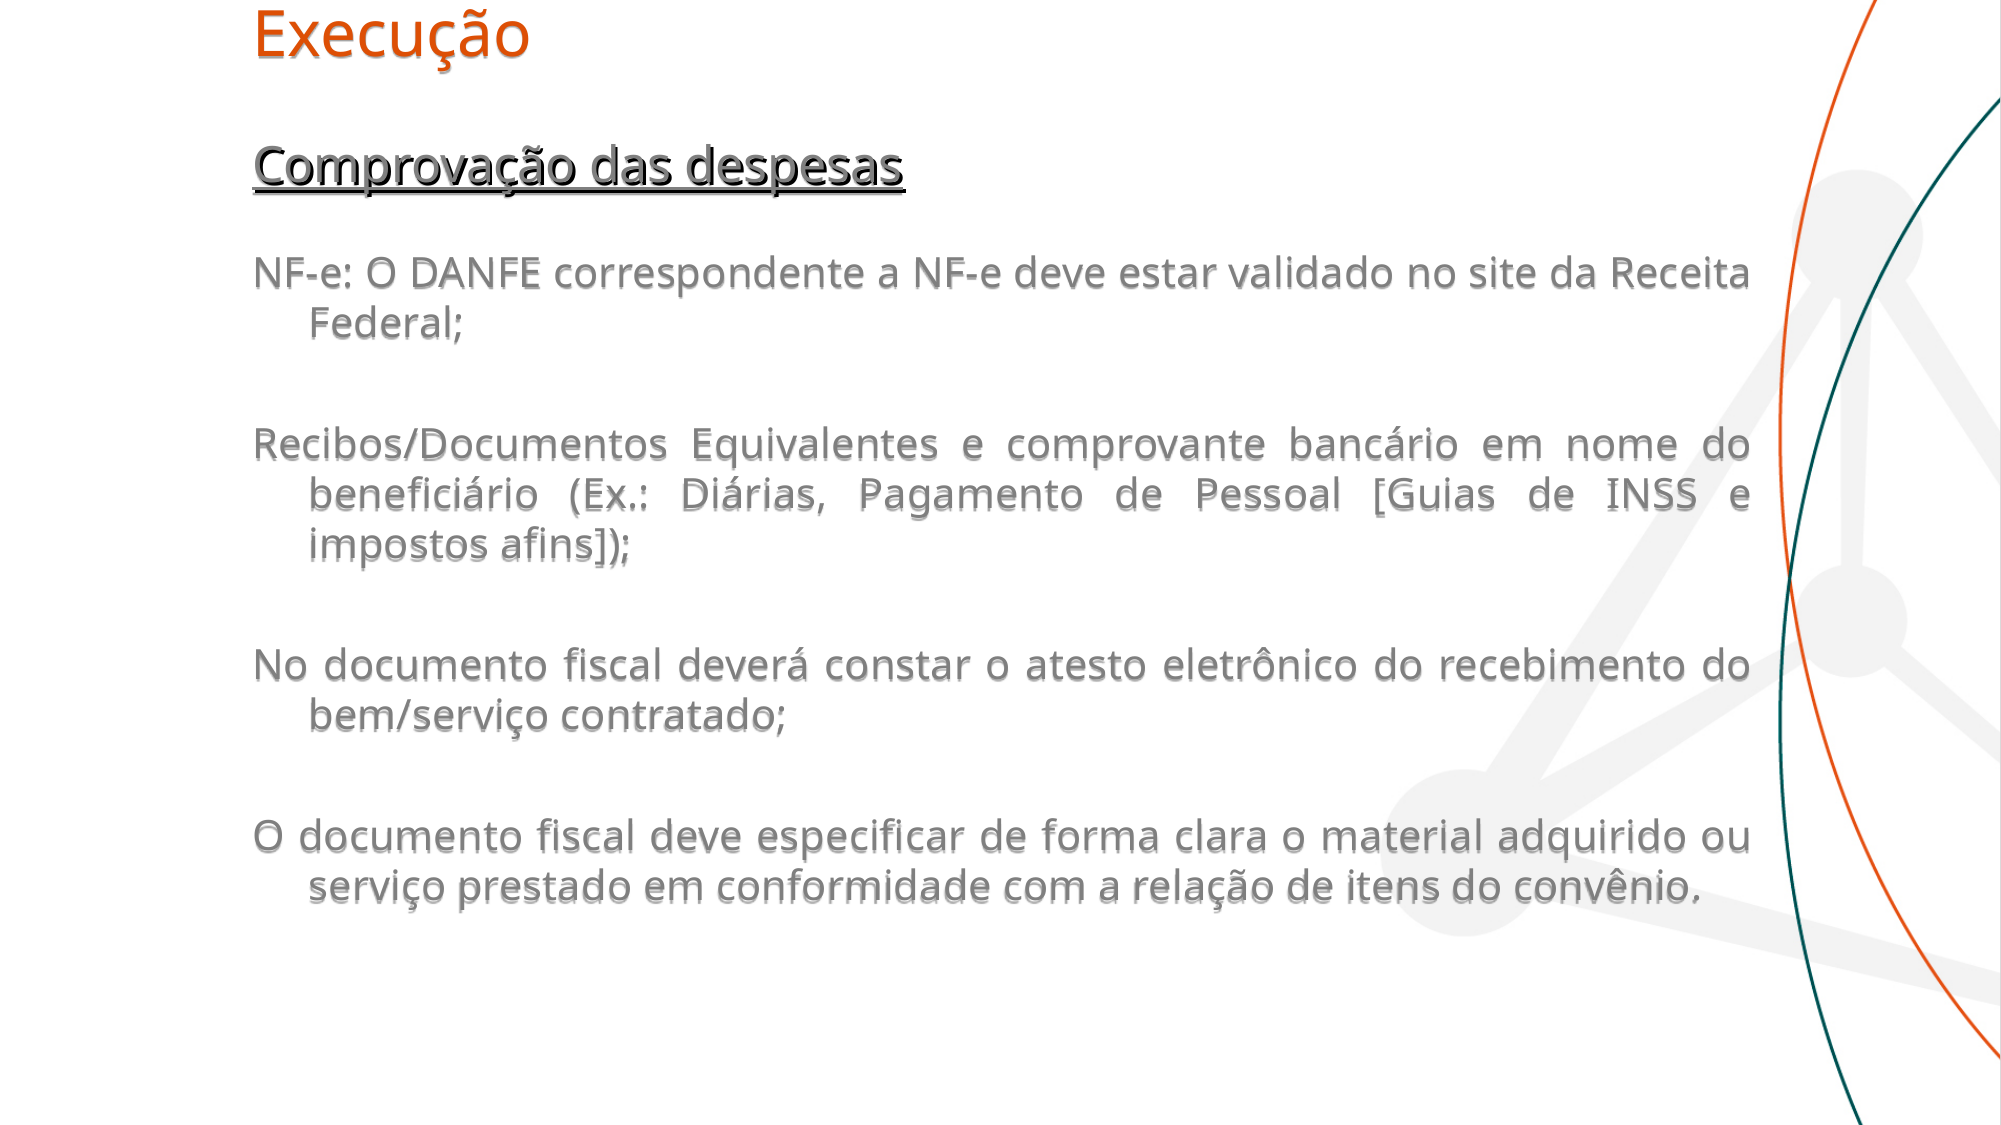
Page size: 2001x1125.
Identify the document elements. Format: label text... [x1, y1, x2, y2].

text_box Execução [237, 0, 1250, 155]
text_box NF-e: O DANFE correspondente a NF-e deve estar validado no site da Receita Federal; Recibos/Documentos Equivalentes e comprovante bancário em nome do beneficiário (Ex.: Diárias, Pagamento de Pessoal [Guias de INSS e impostos afins]); No documento fiscal deverá constar o atesto eletrônico do recebimento do bem/serviço contratado; O documento fiscal deve especificar de forma clara o material adquirido ou serviço prestado em conformidade com a relação de itens do convênio. [237, 237, 1768, 1047]
text_box Comprovação das despesas [237, 125, 1154, 202]
